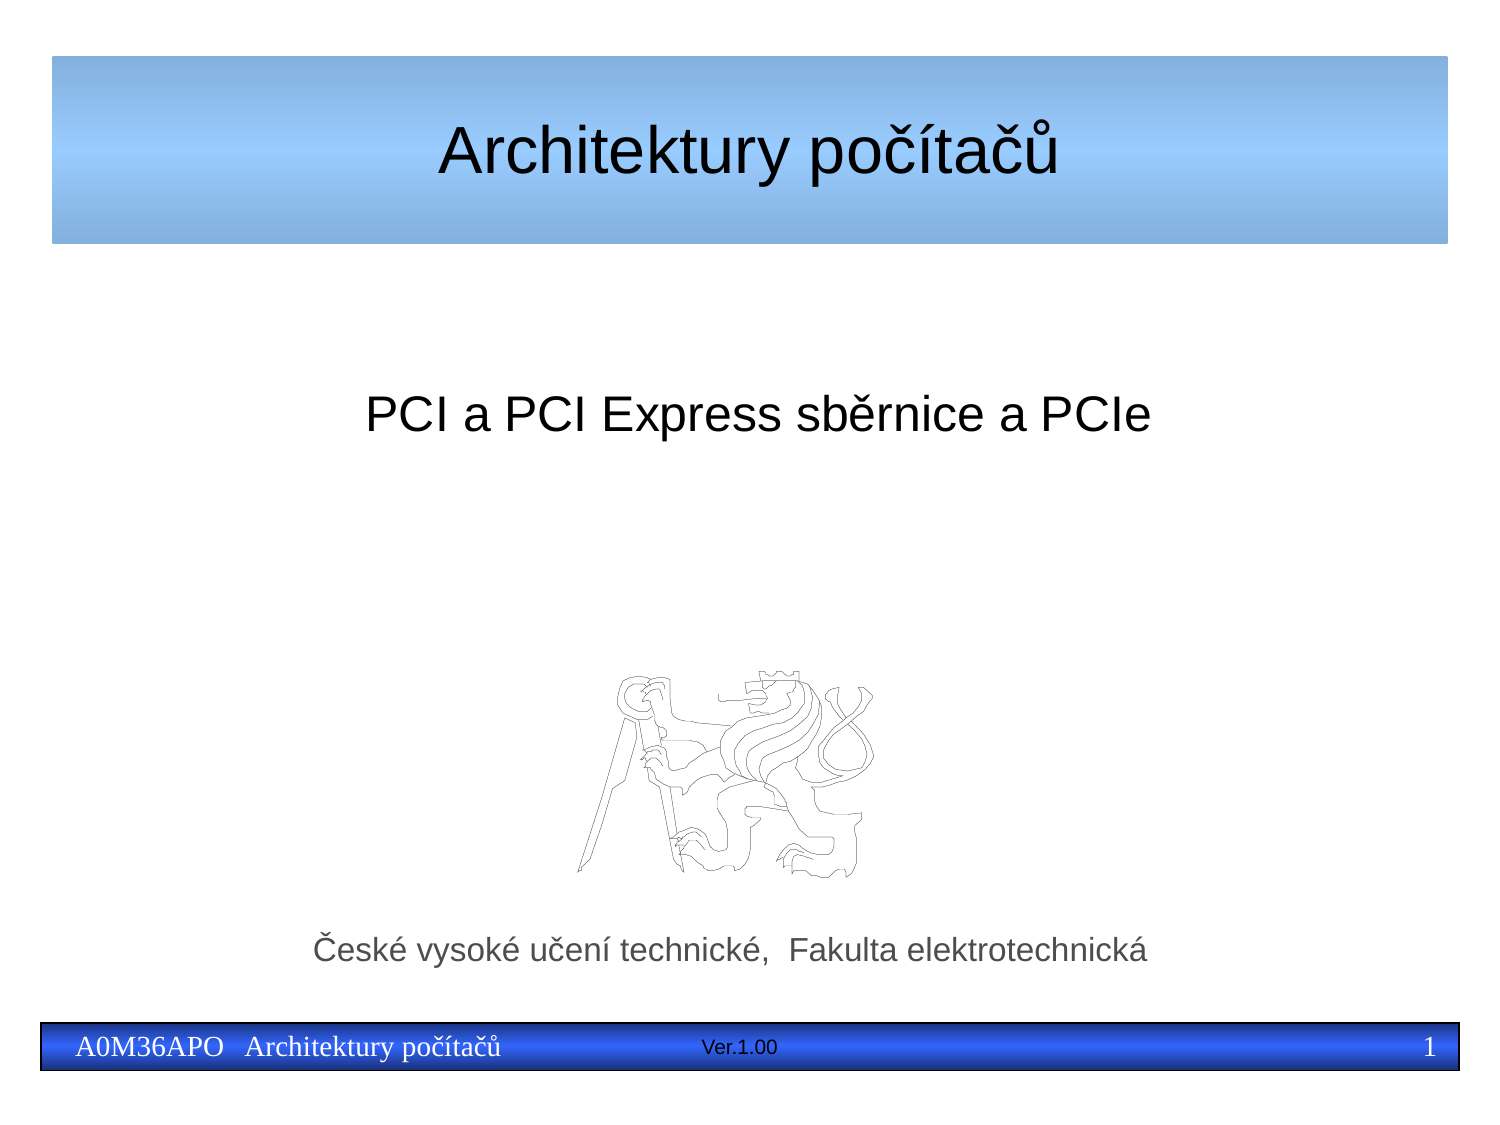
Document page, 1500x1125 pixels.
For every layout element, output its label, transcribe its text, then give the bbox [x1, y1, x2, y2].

text_box České vysoké učení technické, Fakulta elektrotechnická [298, 920, 1202, 977]
text_box Ver.1.00 [686, 1028, 805, 1065]
chart [574, 668, 879, 884]
text_box PCI a PCI Express sběrnice‏ a PCIe [53, 374, 1447, 450]
title Architektury počítačů [52, 56, 1448, 244]
